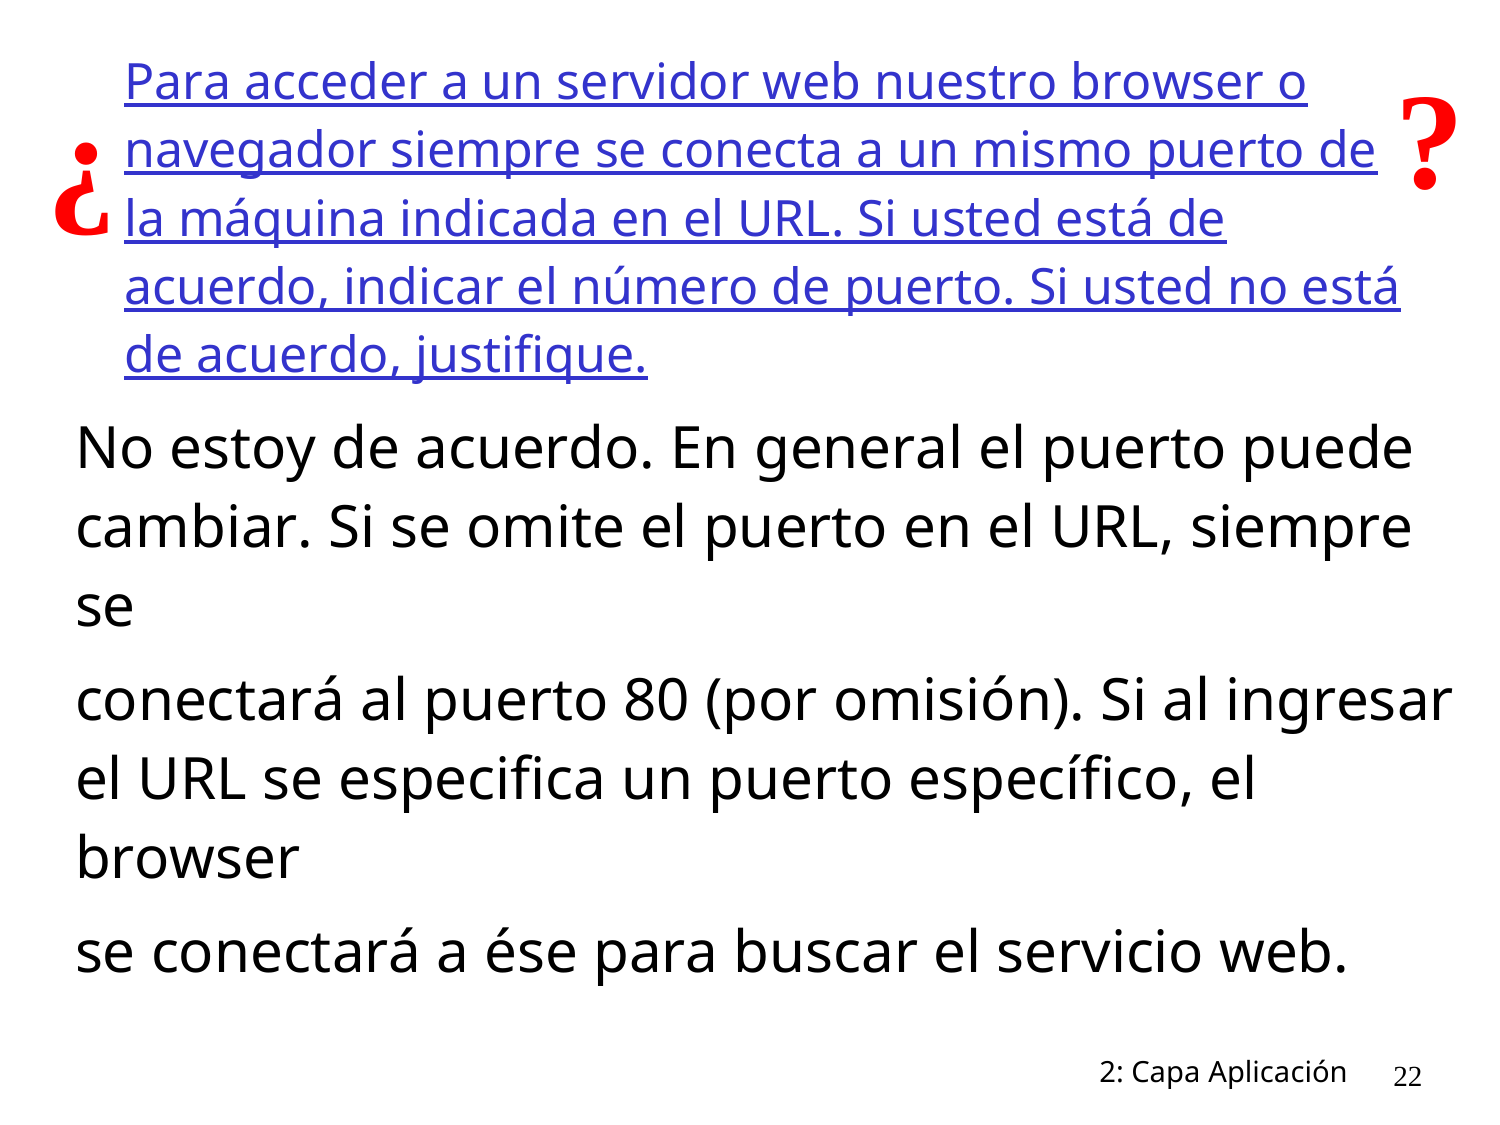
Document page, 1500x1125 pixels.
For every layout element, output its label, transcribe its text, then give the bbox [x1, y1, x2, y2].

title Para acceder a un servidor web nuestro browser o navegador siempre se conecta a un mismo puerto de la máquina indicada en el URL. Si usted está de acuerdo, indicar el número de puerto. Si usted no está de acuerdo, justifique. [124, 70, 1422, 363]
list No estoy de acuerdo. En general el puerto puede cambiar. Si se omite el puerto en el URL, siempre se conectará al puerto 80 (por omisión). Si al ingresar el URL se especifica un puerto específico, el browser se conectará a ése para buscar el servicio web. [75, 406, 1463, 814]
text_box ? [1380, 43, 1481, 224]
text_box ¿ [32, 62, 133, 243]
